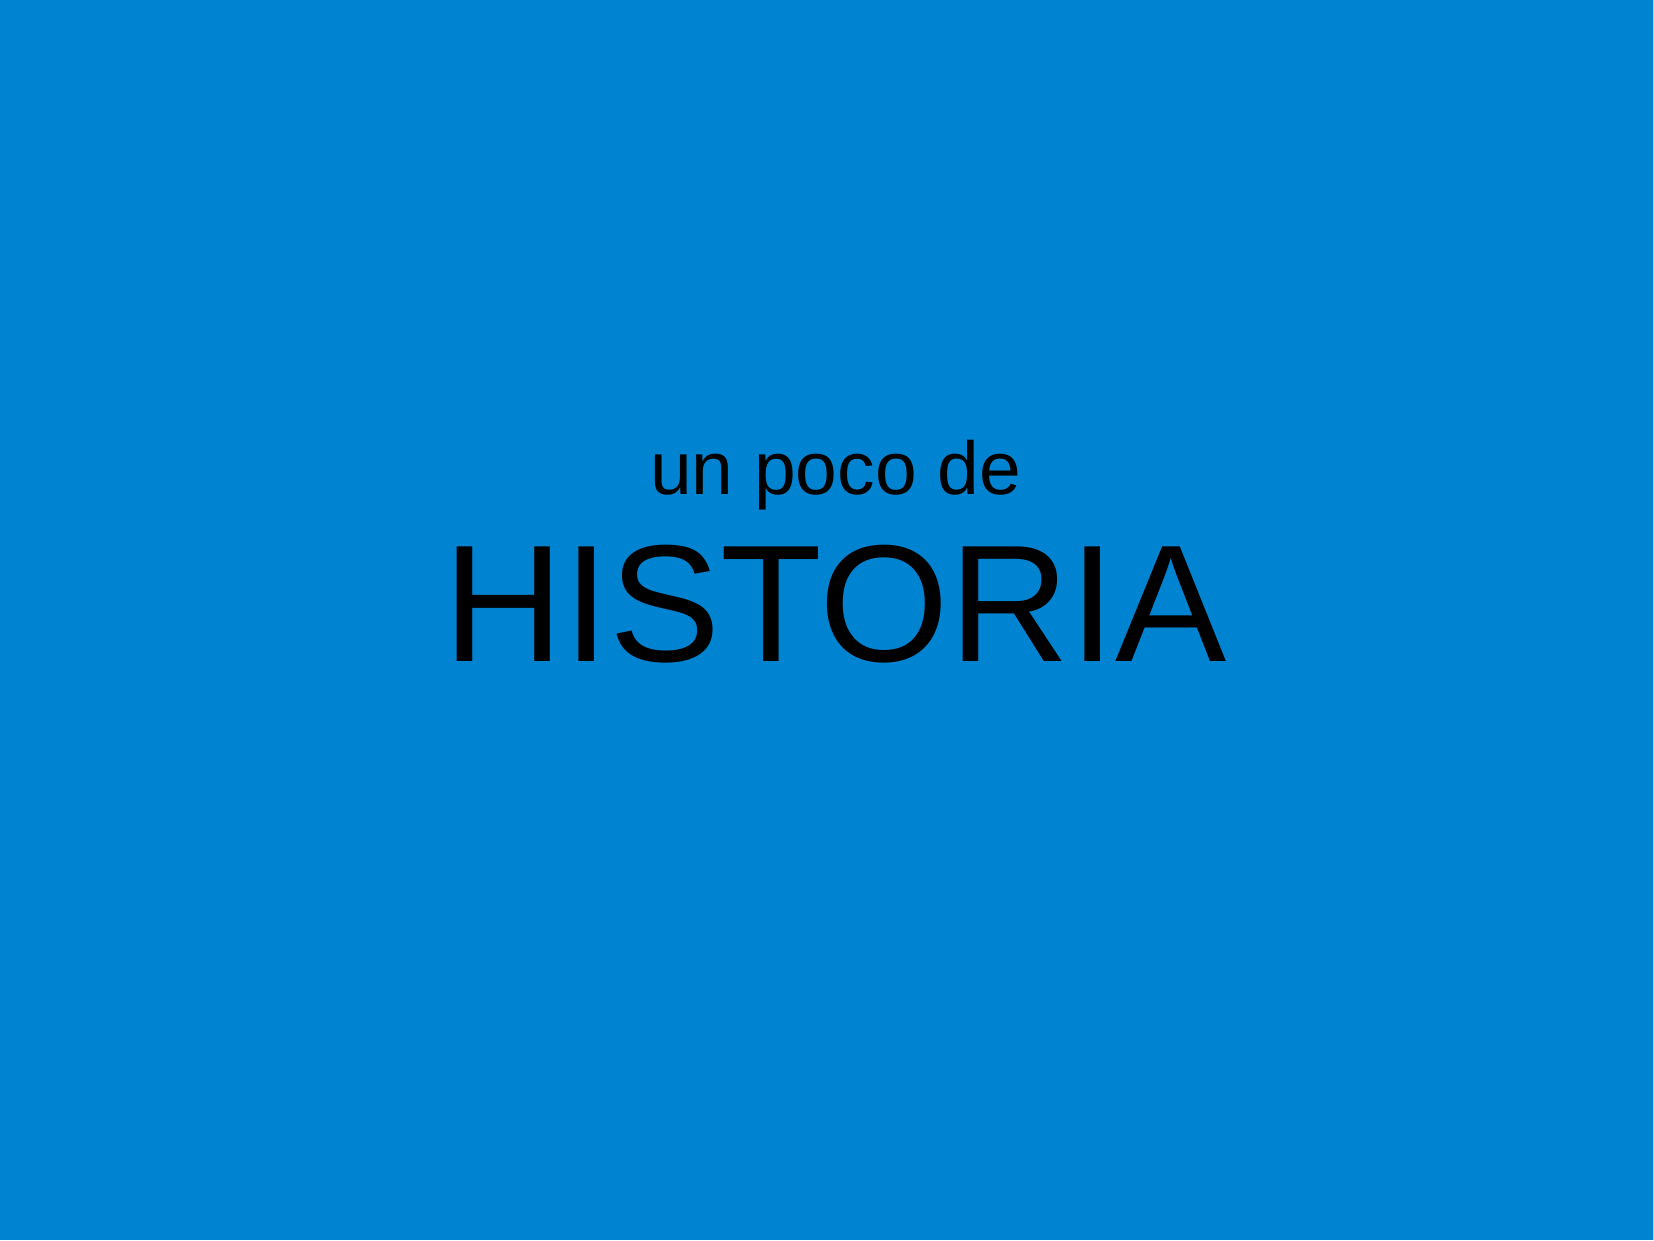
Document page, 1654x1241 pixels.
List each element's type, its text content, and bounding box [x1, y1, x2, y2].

text_box un poco de HISTORIA [171, 419, 1501, 705]
